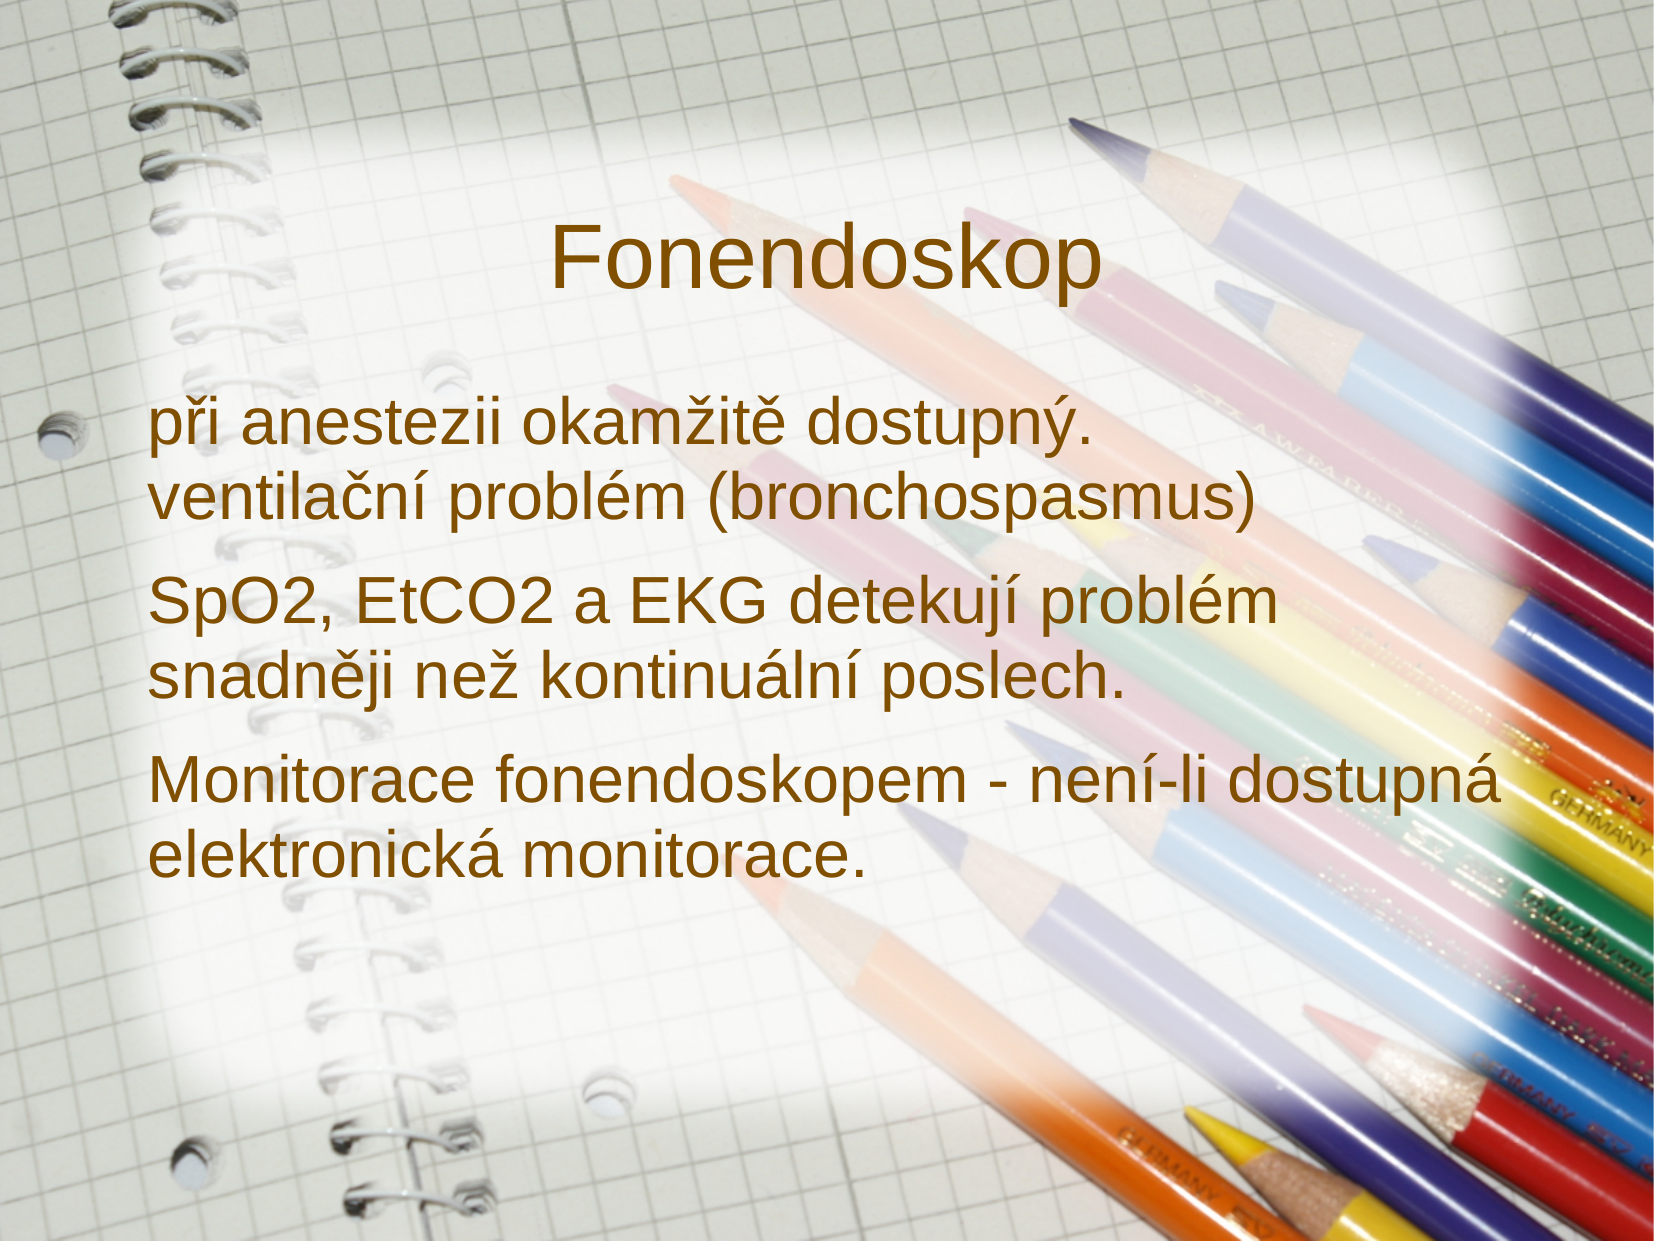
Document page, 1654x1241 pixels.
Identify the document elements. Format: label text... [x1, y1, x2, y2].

list při anestezii okamžitě dostupný. ventilační problém (bronchospasmus) SpO2, EtCO2 a EKG detekují problém snadněji než kontinuální poslech. Monitorace fonendoskopem - není-li dostupná elektronická monitorace. [147, 383, 1506, 1078]
picture [0, 0, 1654, 1241]
title Fonendoskop [147, 160, 1506, 353]
